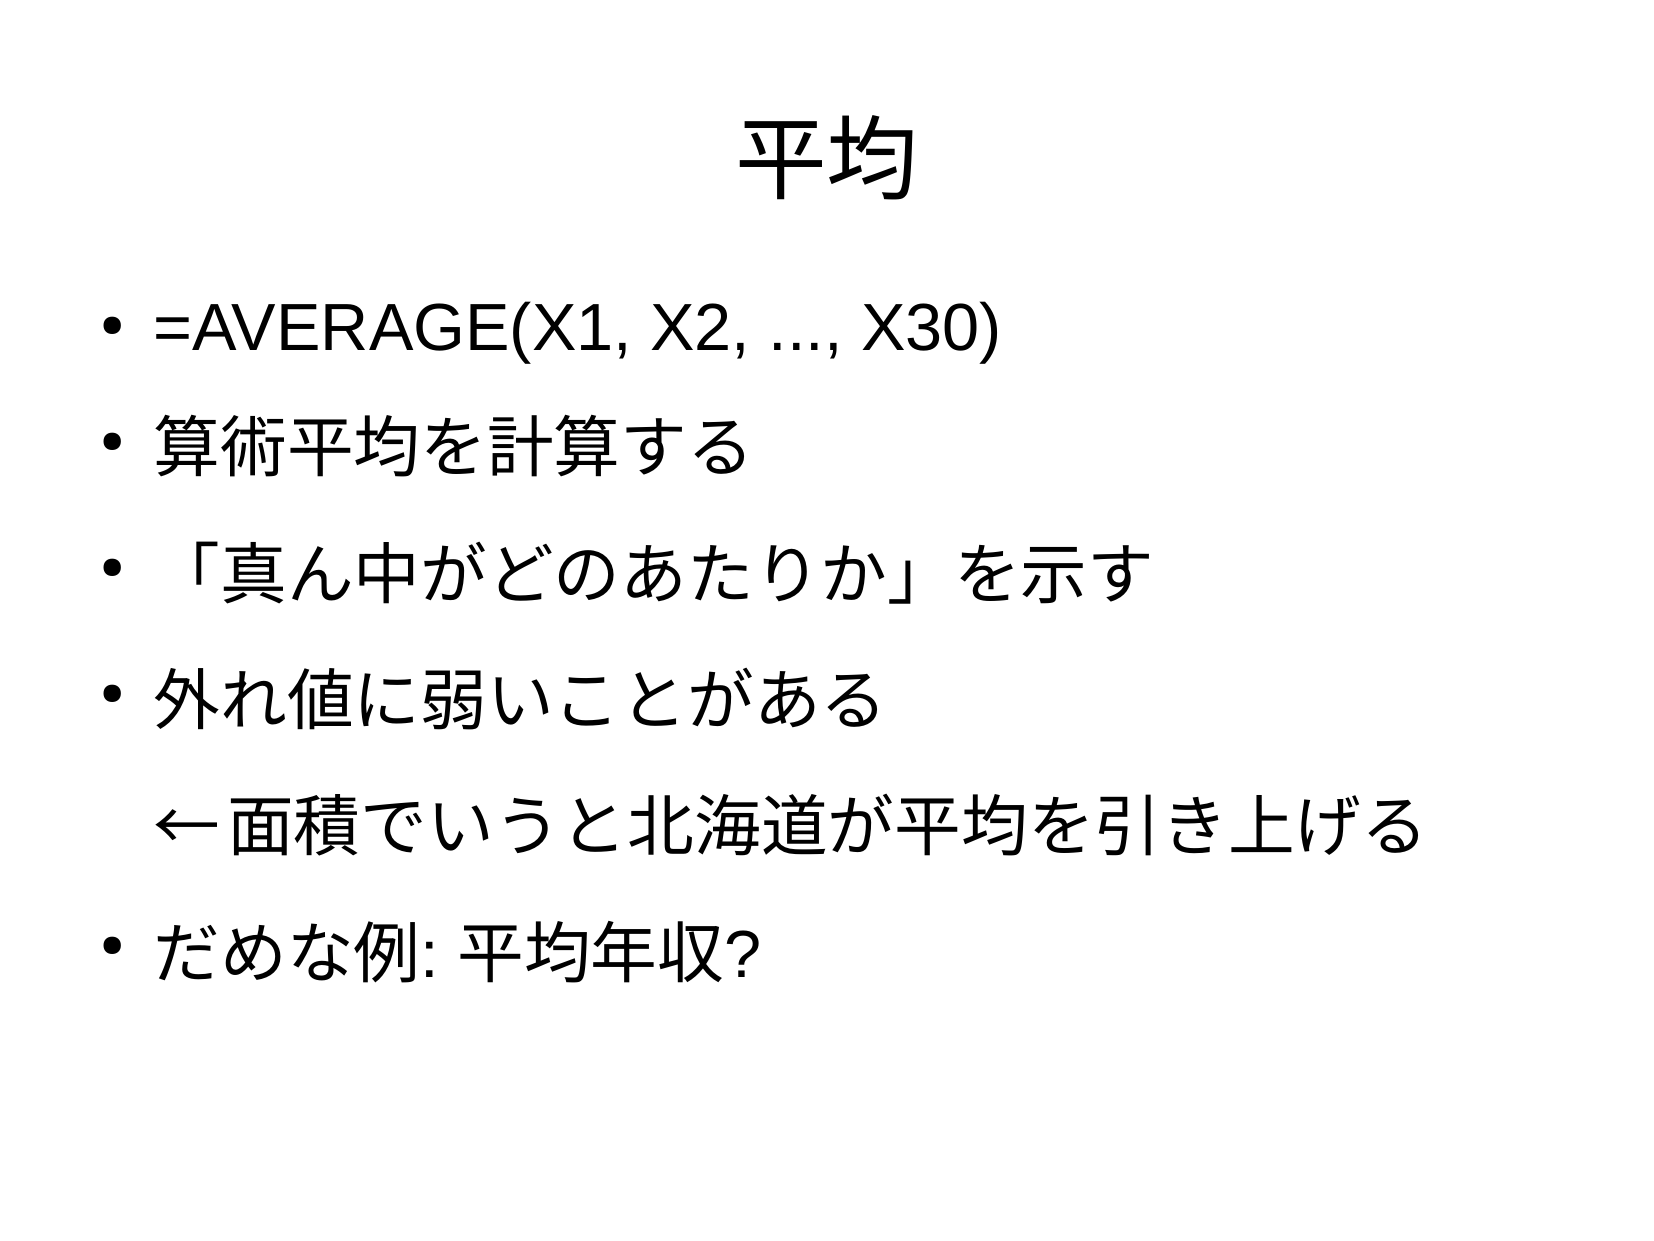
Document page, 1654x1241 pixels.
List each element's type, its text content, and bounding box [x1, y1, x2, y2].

list =AVERAGE(X1, X2, ..., X30) 算術平均を計算する 「真ん中がどのあたりか」を示す 外れ値に弱いことがある ← 面積でいうと北海道が平均を引き上げる だめな例: 平均年収? [82, 290, 1571, 1010]
title 平均 [82, 49, 1571, 257]
